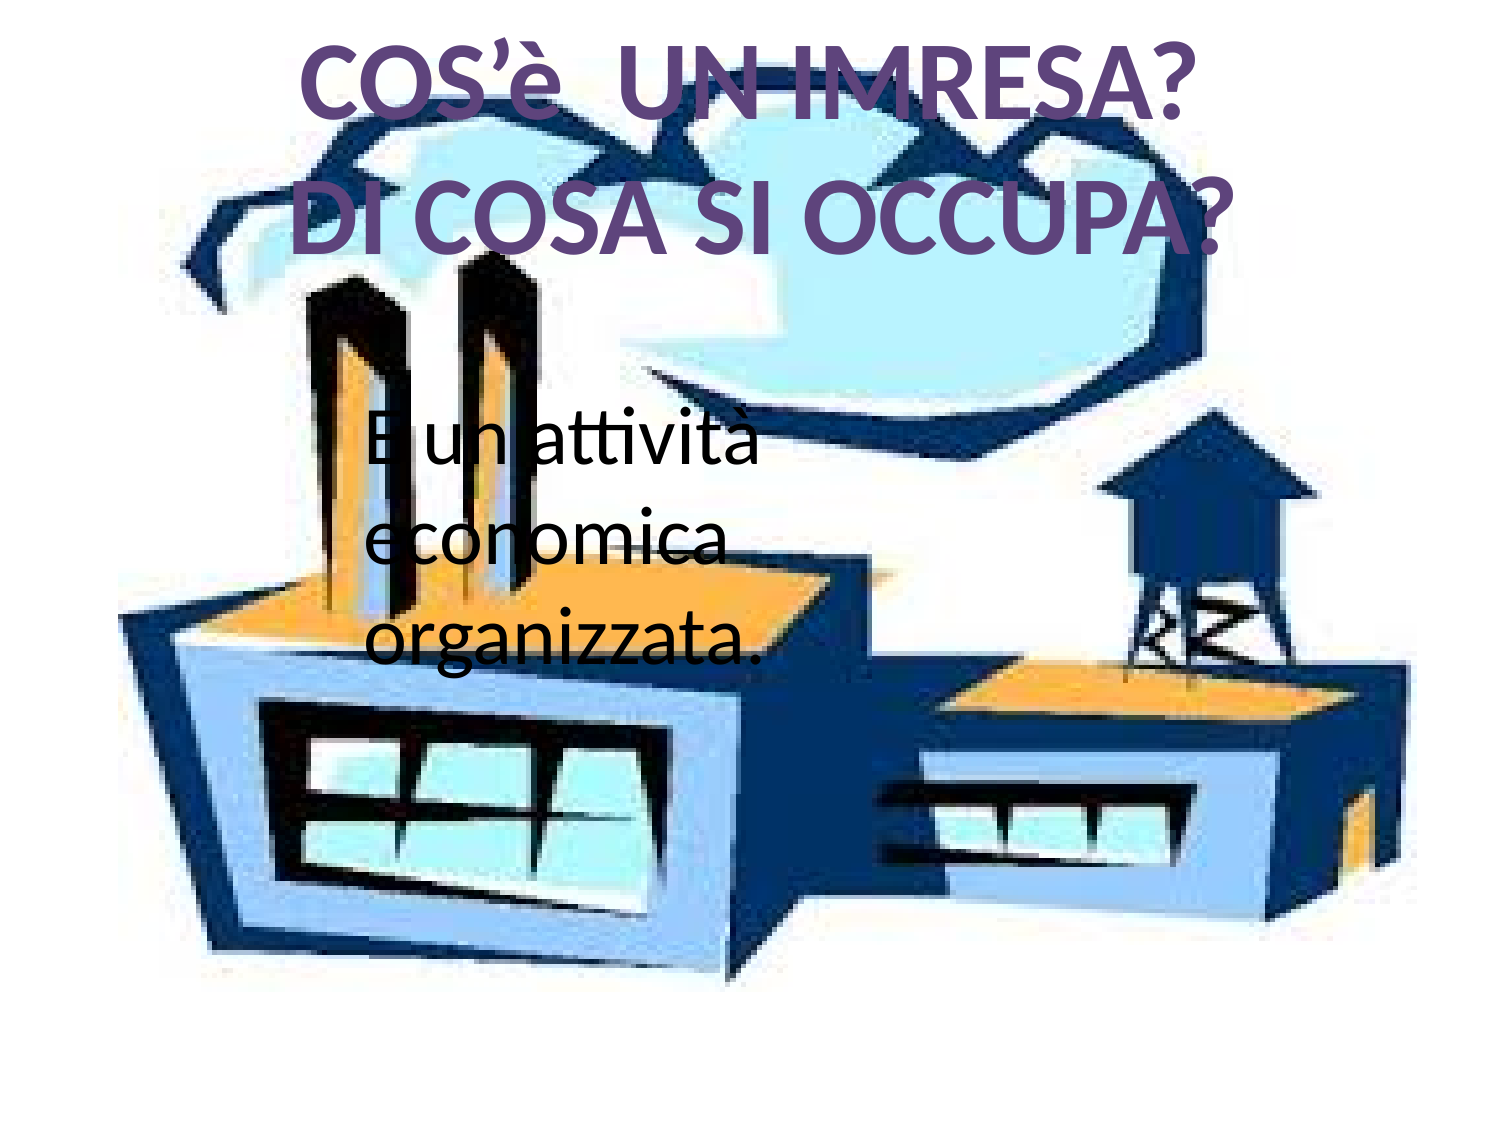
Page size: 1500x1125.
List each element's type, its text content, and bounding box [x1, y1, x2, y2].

text_box E un attività economica organizzata. [348, 373, 1045, 688]
text_box COS’è UN IMRESA? DI COSA SI OCCUPA? [246, 0, 1255, 285]
picture [118, 58, 1417, 993]
